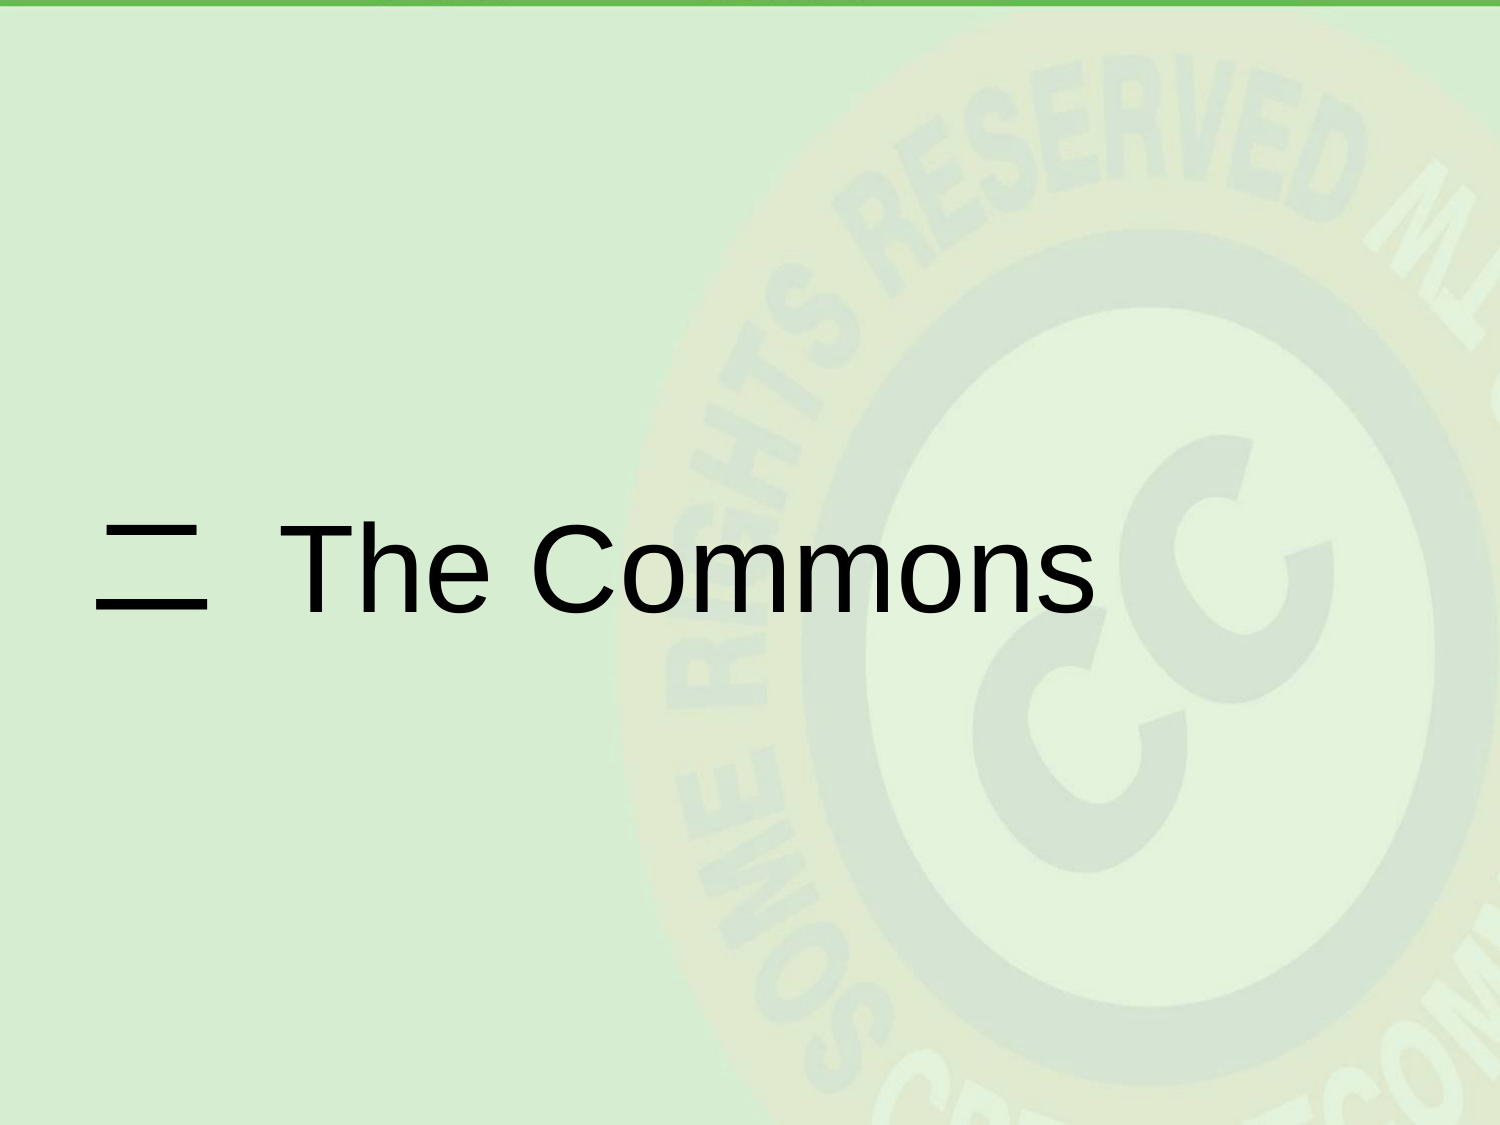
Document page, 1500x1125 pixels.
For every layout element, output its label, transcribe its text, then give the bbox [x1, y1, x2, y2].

picture [0, 0, 1500, 1125]
list 二 The Commons [75, 262, 1426, 1006]
